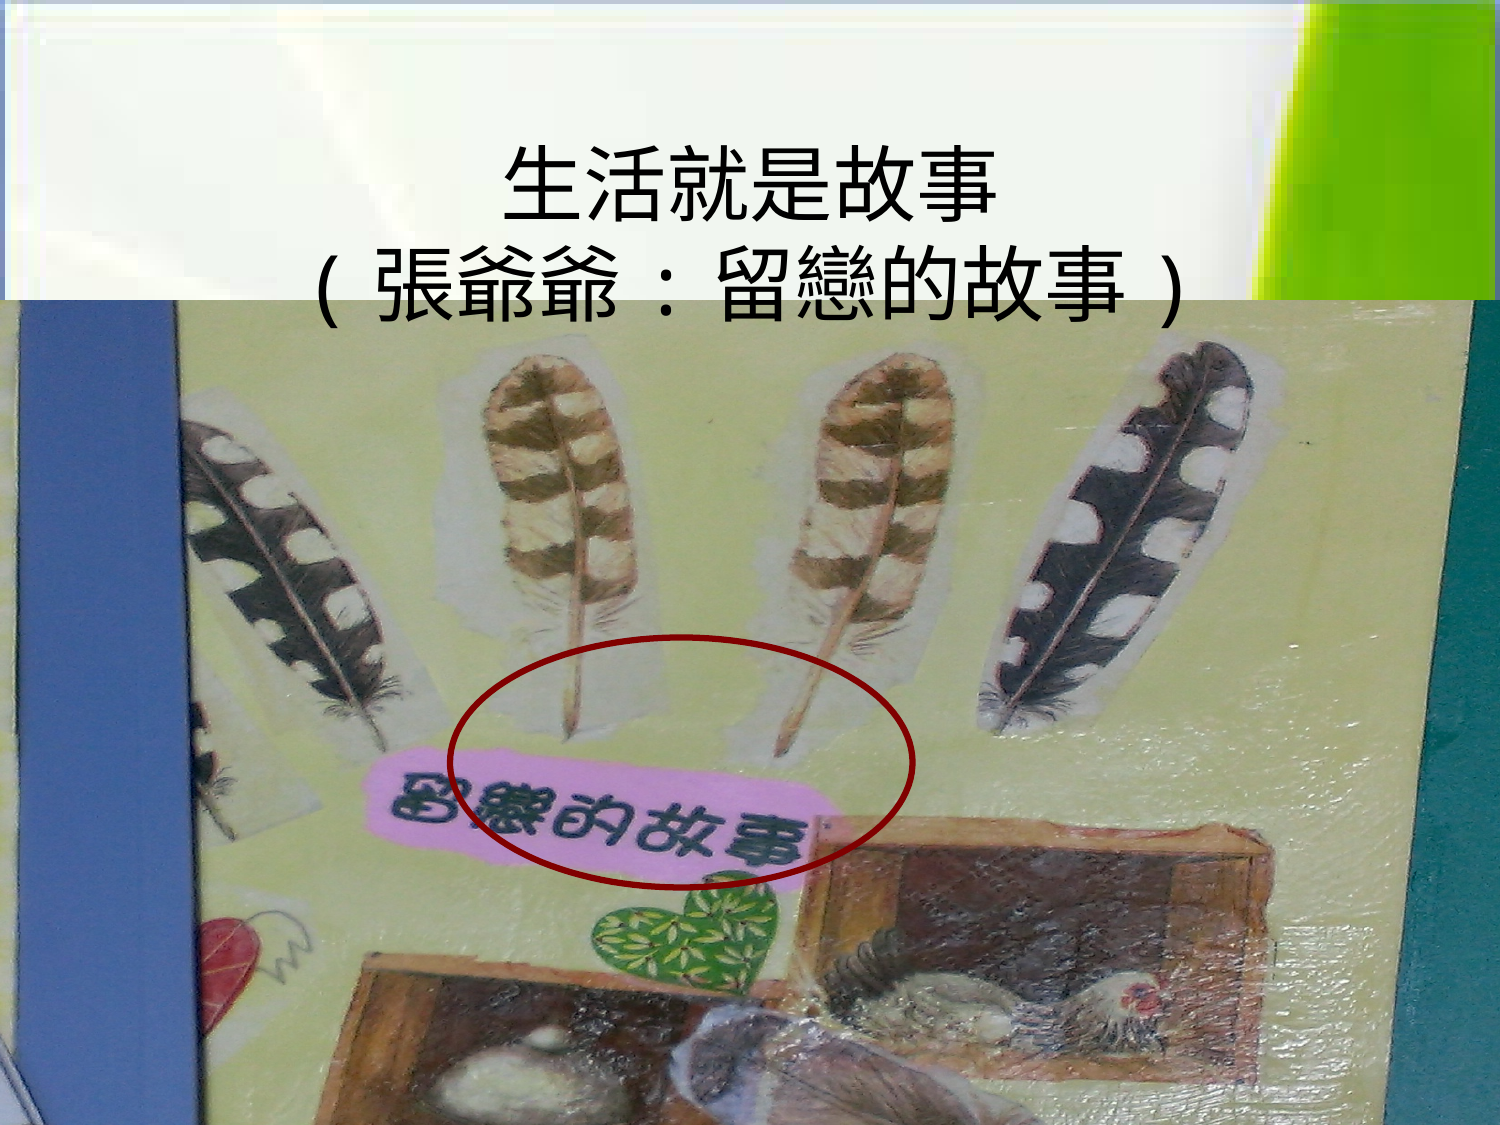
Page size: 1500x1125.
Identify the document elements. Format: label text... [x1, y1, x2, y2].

title 生活就是故事 (張爺爺:留戀的故事) [75, 125, 1426, 313]
picture [0, 300, 1500, 1125]
